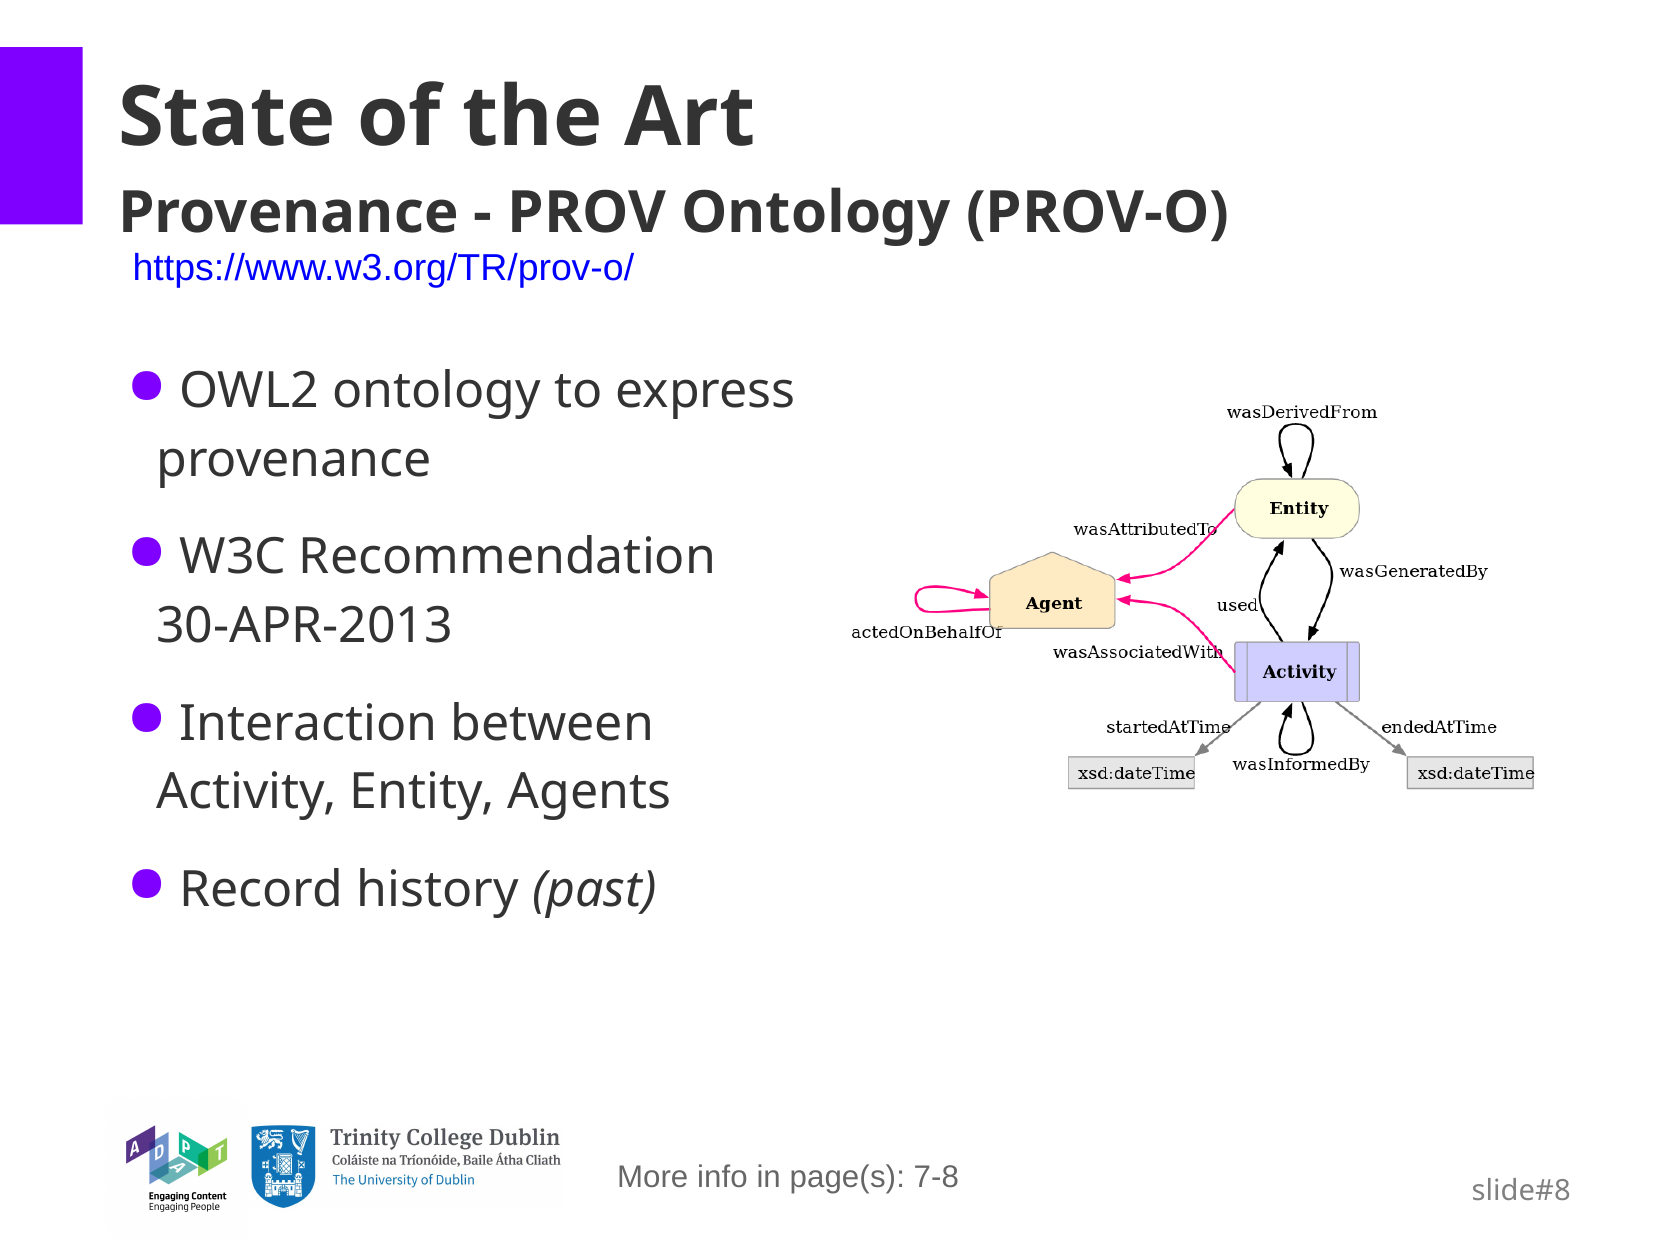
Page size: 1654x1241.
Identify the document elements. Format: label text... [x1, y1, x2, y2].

list OWL2 ontology to express provenance W3C Recommendation 30-APR-2013 Interaction between Activity, Entity, Agents Record history (past) [118, 354, 810, 1074]
picture [248, 1122, 564, 1211]
picture [844, 401, 1536, 791]
title State of the Art Provenance - PROV Ontology (PROV-O) [118, 49, 1571, 257]
picture [106, 1098, 247, 1239]
text_box More info in page(s): 7-8 [602, 1151, 1418, 1202]
text_box https://www.w3.org/TR/prov-o/ [117, 238, 650, 296]
